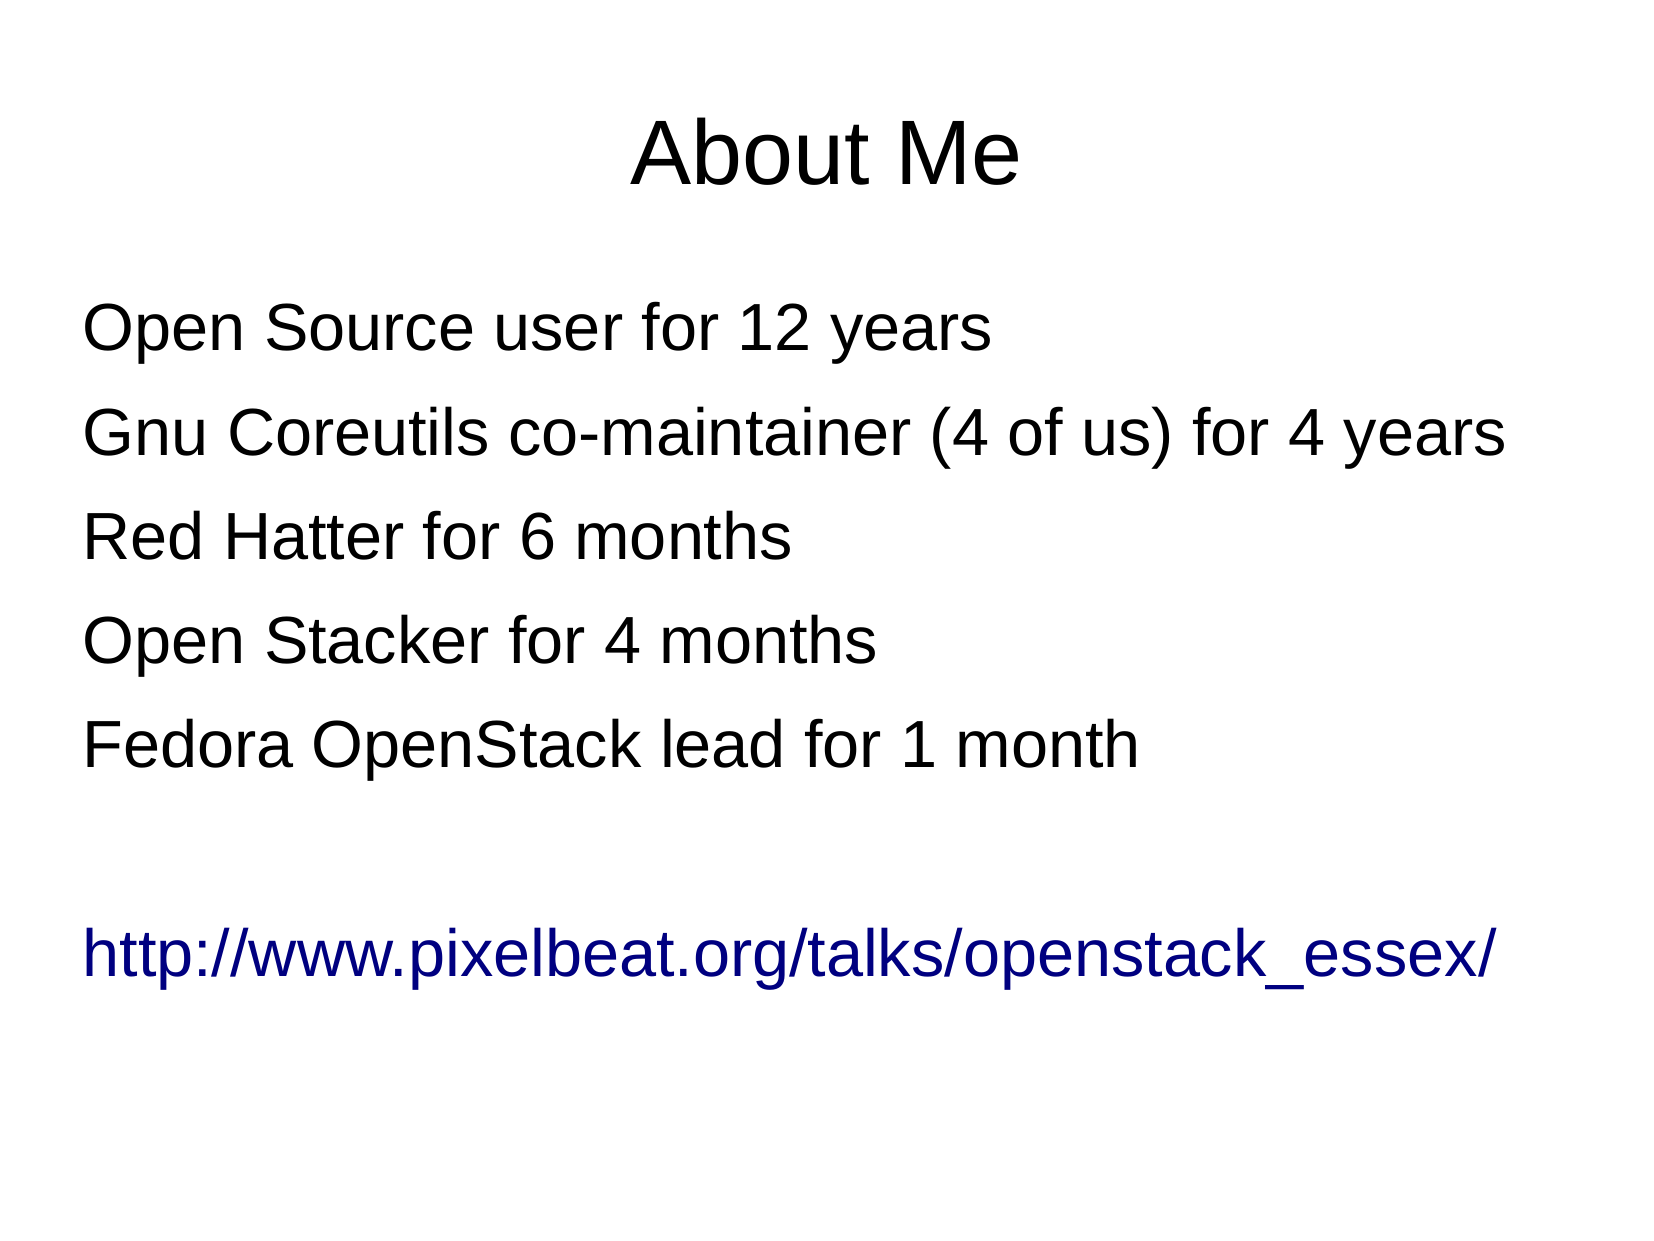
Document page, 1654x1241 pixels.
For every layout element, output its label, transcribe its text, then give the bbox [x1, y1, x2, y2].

list Open Source user for 12 years Gnu Coreutils co-maintainer (4 of us) for 4 years Red Hatter for 6 months Open Stacker for 4 months Fedora OpenStack lead for 1 month http://www.pixelbeat.org/talks/openstack_essex/ [82, 290, 1571, 1109]
title About Me [82, 49, 1571, 257]
